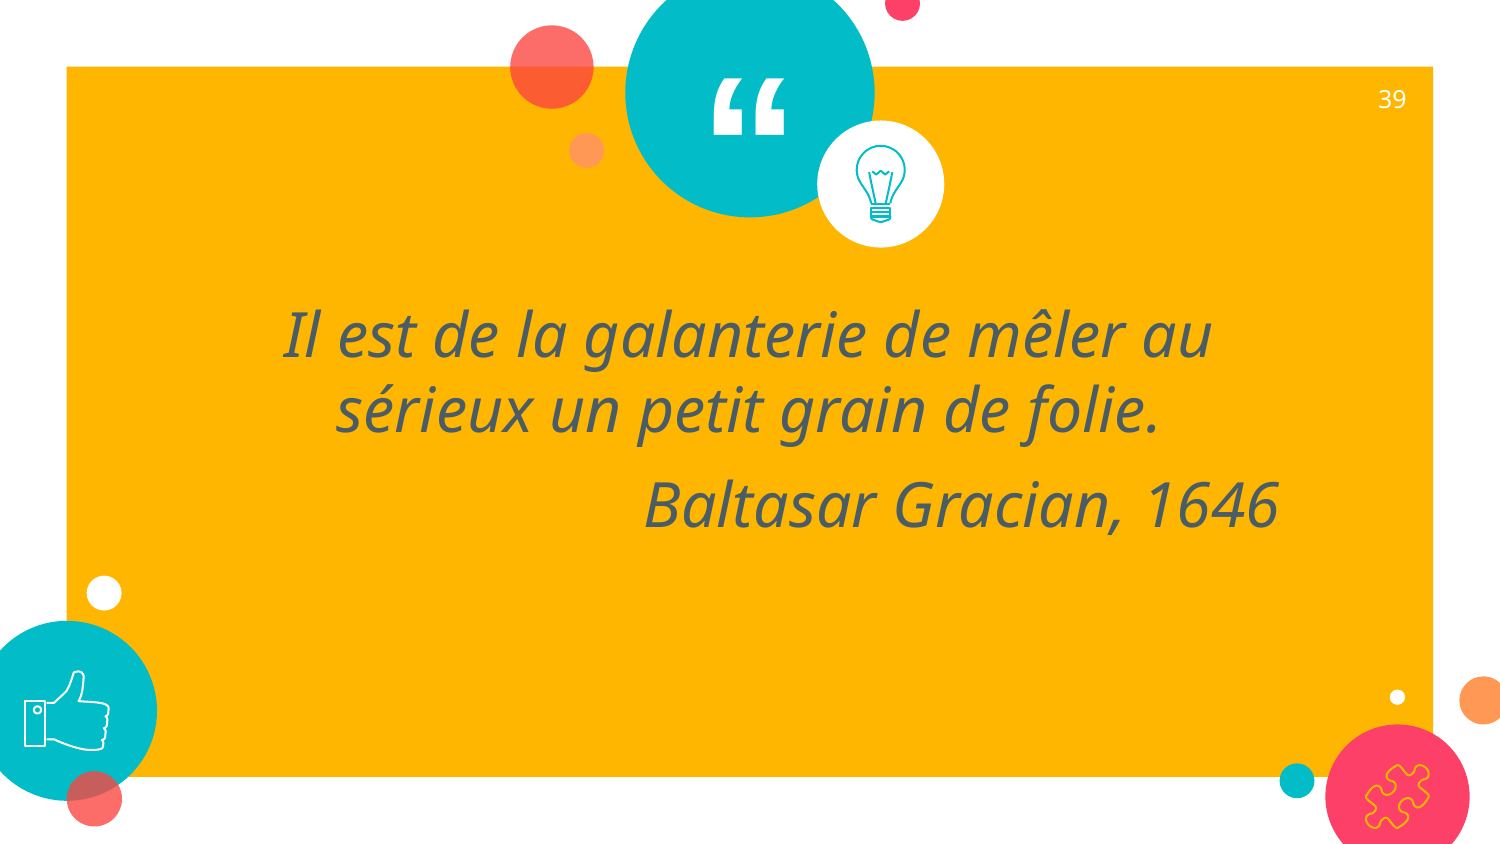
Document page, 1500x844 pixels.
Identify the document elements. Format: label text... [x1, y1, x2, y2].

list Il est de la galanterie de mêler au sérieux un petit grain de folie. Baltasar Gracian, 1646 [203, 279, 1297, 562]
slide_number <number> [1331, 68, 1422, 134]
